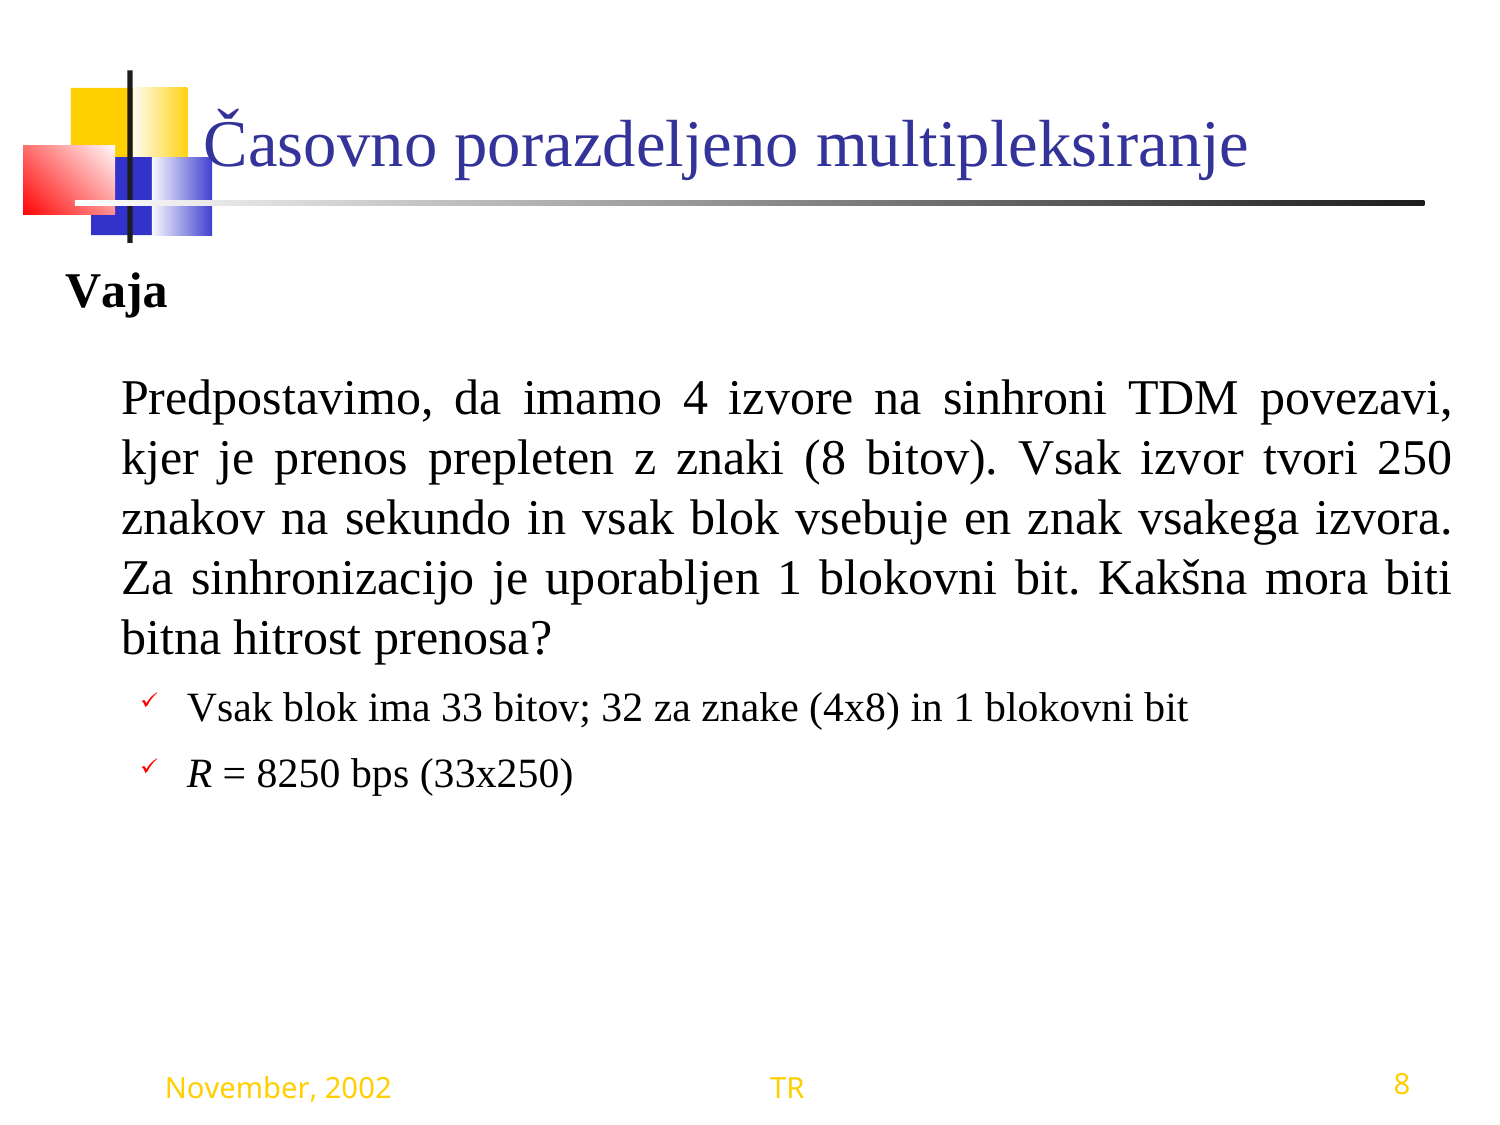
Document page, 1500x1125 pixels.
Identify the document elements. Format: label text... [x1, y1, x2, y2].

list Vaja Predpostavimo, da imamo 4 izvore na sinhroni TDM povezavi, kjer je prenos prepleten z znaki (8 bitov). Vsak izvor tvori 250 znakov na sekundo in vsak blok vsebuje en znak vsakega izvora. Za sinhronizacijo je uporabljen 1 blokovni bit. Kakšna mora biti bitna hitrost prenosa? Vsak blok ima 33 bitov; 32 za znake (4x8) in 1 blokovni bit R = 8250 bps (33x250) [50, 249, 1469, 1007]
text_box November, 2002 [150, 1037, 463, 1113]
text_box TR [549, 1037, 1026, 1113]
title Časovno porazdeljeno multipleksiranje [188, 92, 1468, 188]
text_box <number> [1112, 1037, 1426, 1113]
